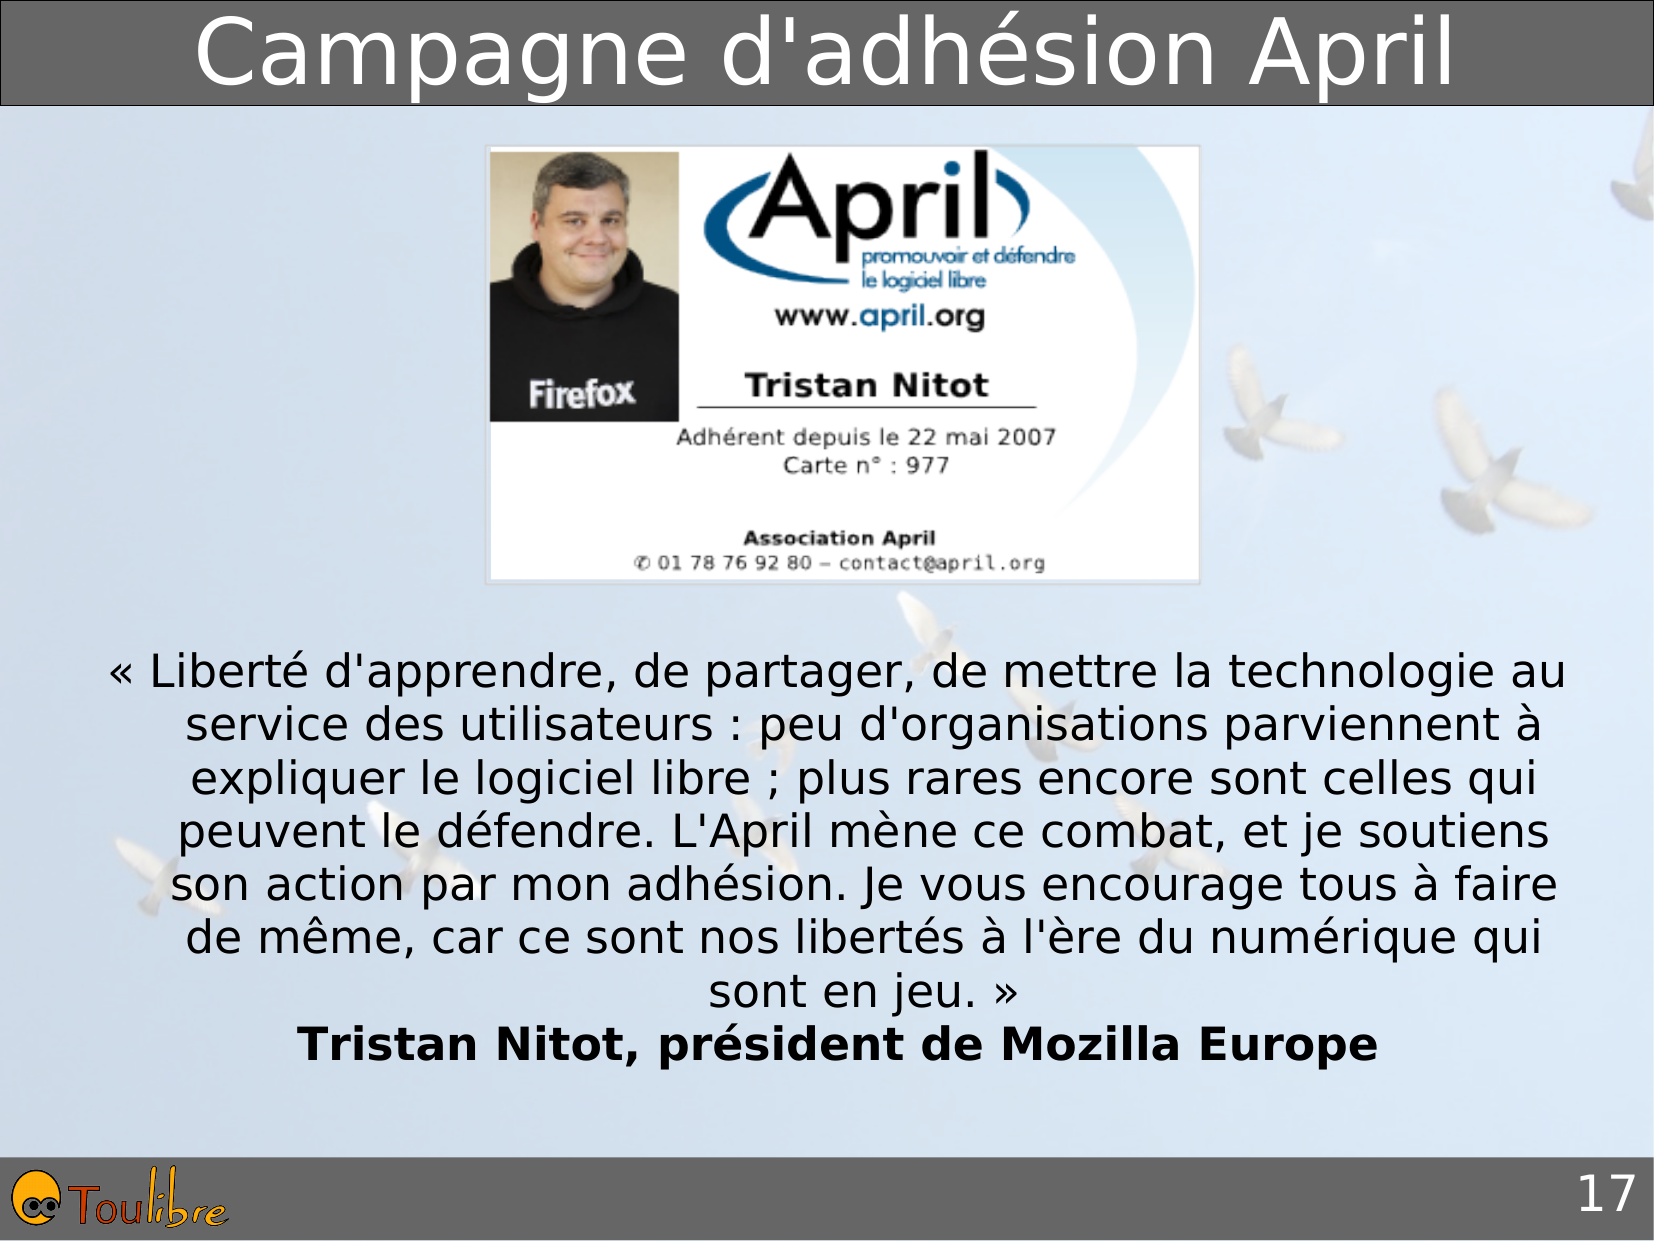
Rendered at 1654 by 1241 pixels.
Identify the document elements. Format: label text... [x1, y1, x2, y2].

picture [483, 143, 1204, 588]
text_box « Liberté d'apprendre, de partager, de mettre la technologie au service des utilisateurs : peu d'organisations parviennent à expliquer le logiciel libre ; plus rares encore sont celles qui peuvent le défendre. L'April mène ce combat, et je soutiens son action par mon adhésion. Je vous encourage tous à faire de même, car ce sont nos libertés à l'ère du numérique qui sont en jeu. » Tristan Nitot, président de Mozilla Europe [63, 637, 1596, 1109]
title Campagne d'adhésion April [0, 0, 1654, 107]
picture [11, 1165, 229, 1228]
